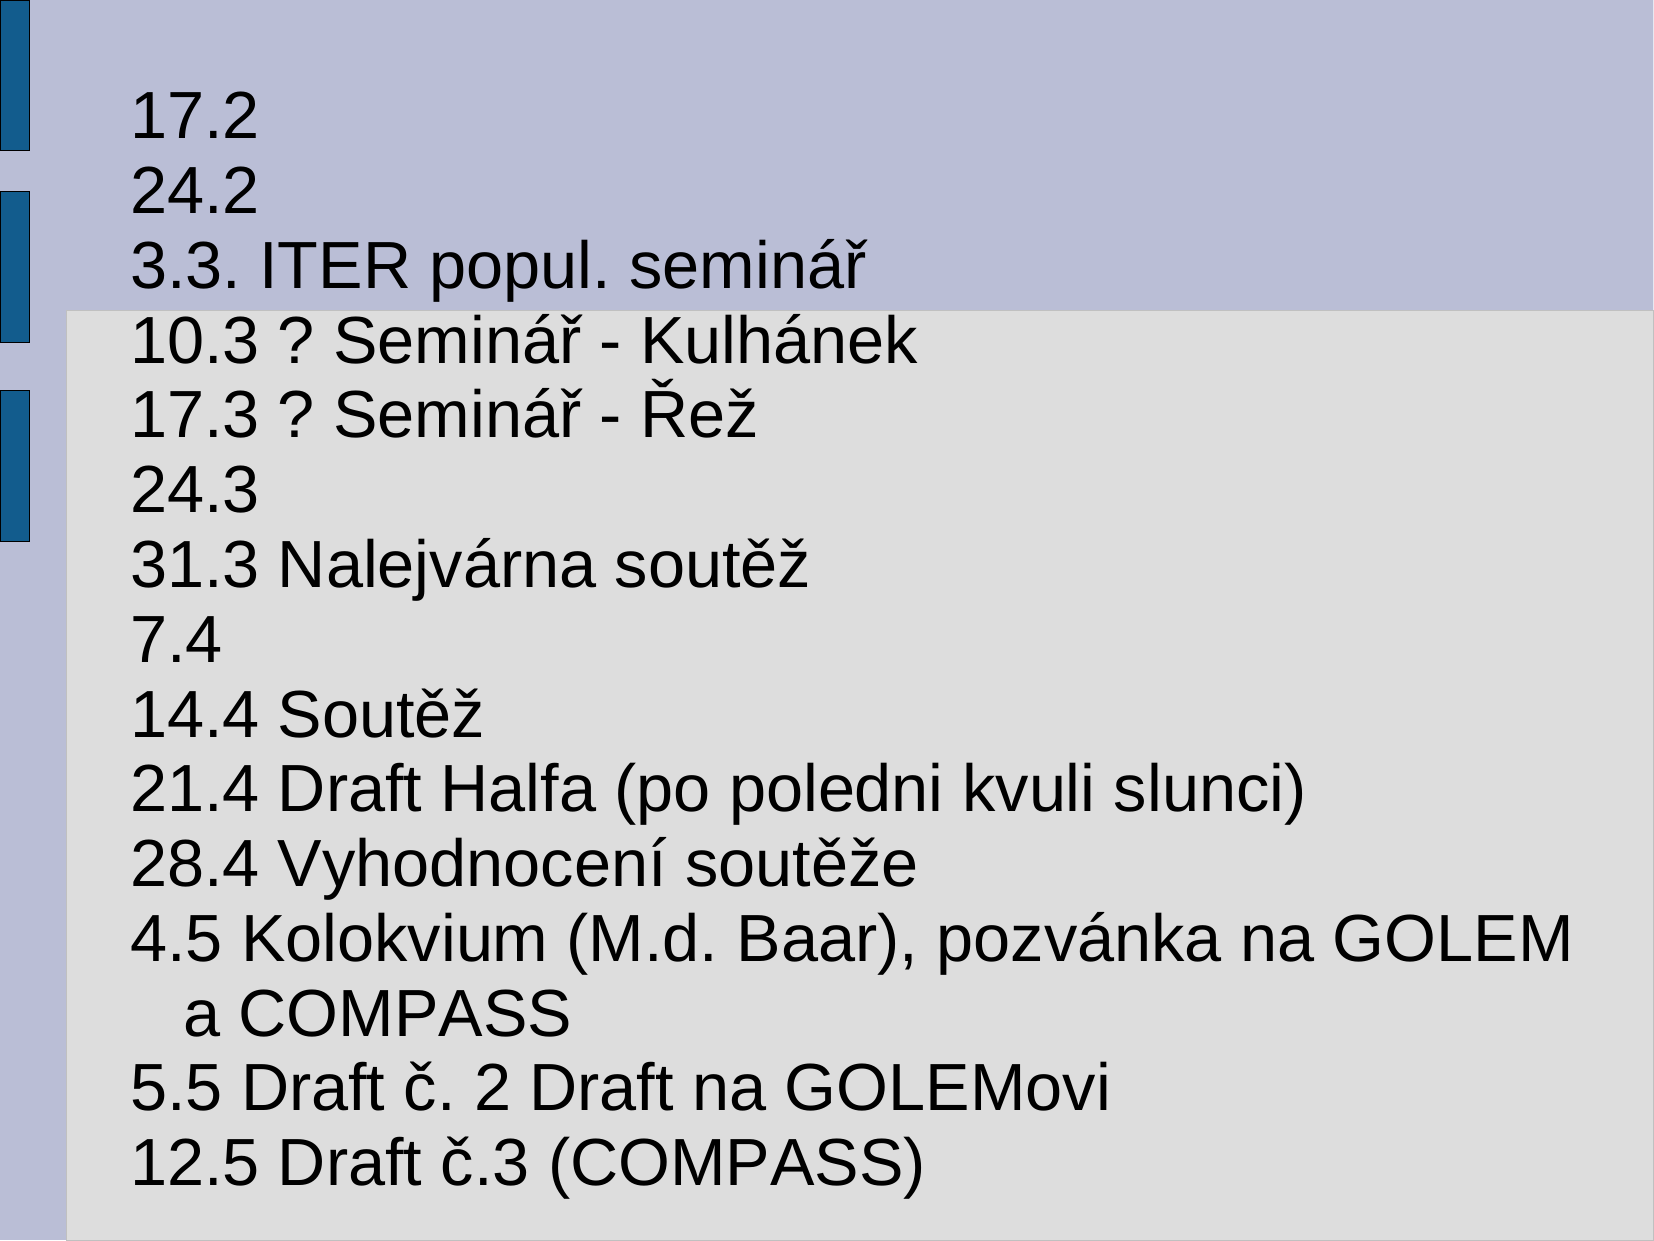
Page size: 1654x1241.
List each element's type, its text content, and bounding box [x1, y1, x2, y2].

list 17.2 24.2 3.3. ITER popul. seminář 10.3 ? Seminář - Kulhánek 17.3 ? Seminář - Řež 24.3 31.3 Nalejvárna soutěž 7.4 14.4 Soutěž 21.4 Draft Halfa (po poledni kvuli slunci) 28.4 Vyhodnocení soutěže 4.5 Kolokvium (M.d. Baar), pozvánka na GOLEM a COMPASS 5.5 Draft č. 2 Draft na GOLEMovi 12.5 Draft č.3 (COMPASS) [112, 78, 1604, 1201]
